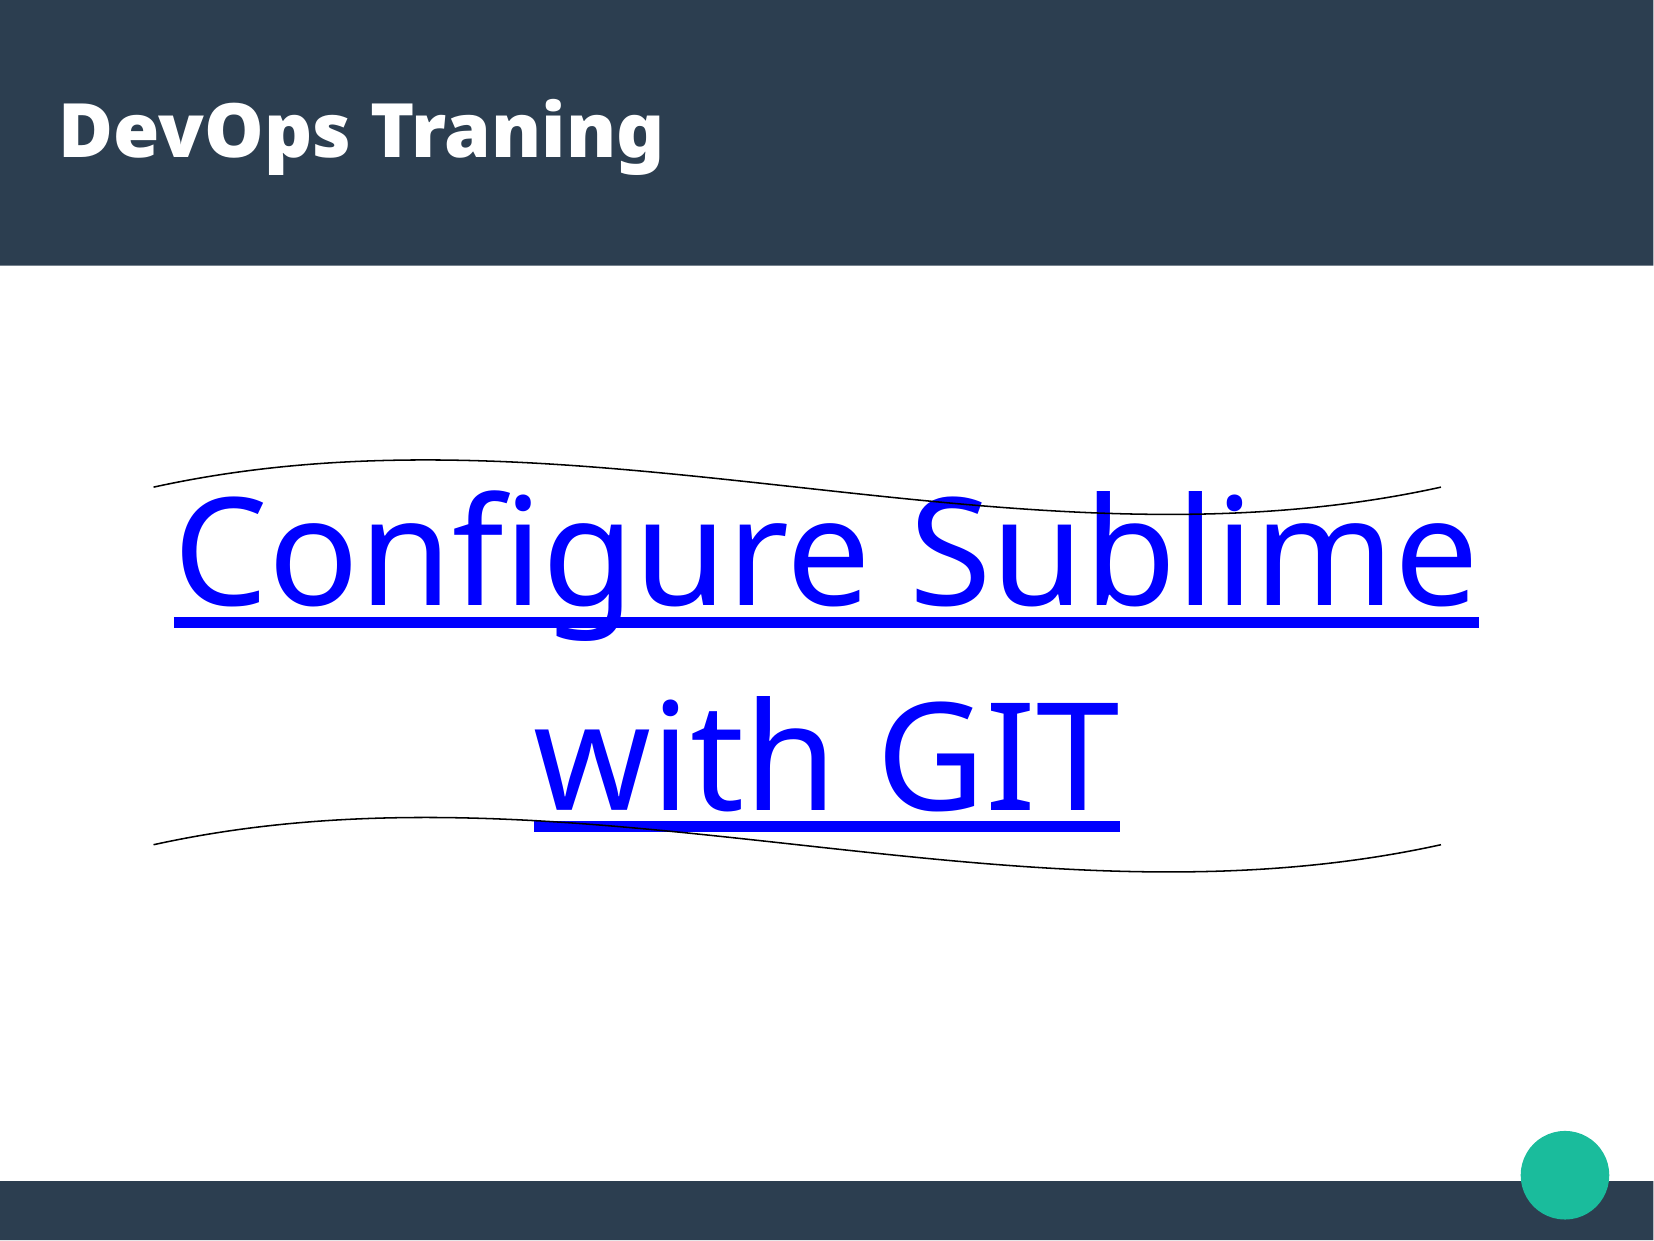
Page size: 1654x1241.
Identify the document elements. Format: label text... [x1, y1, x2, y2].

subtitle Configure Sublime with GIT [82, 290, 1571, 1010]
title DevOps Traning [59, 49, 1595, 207]
